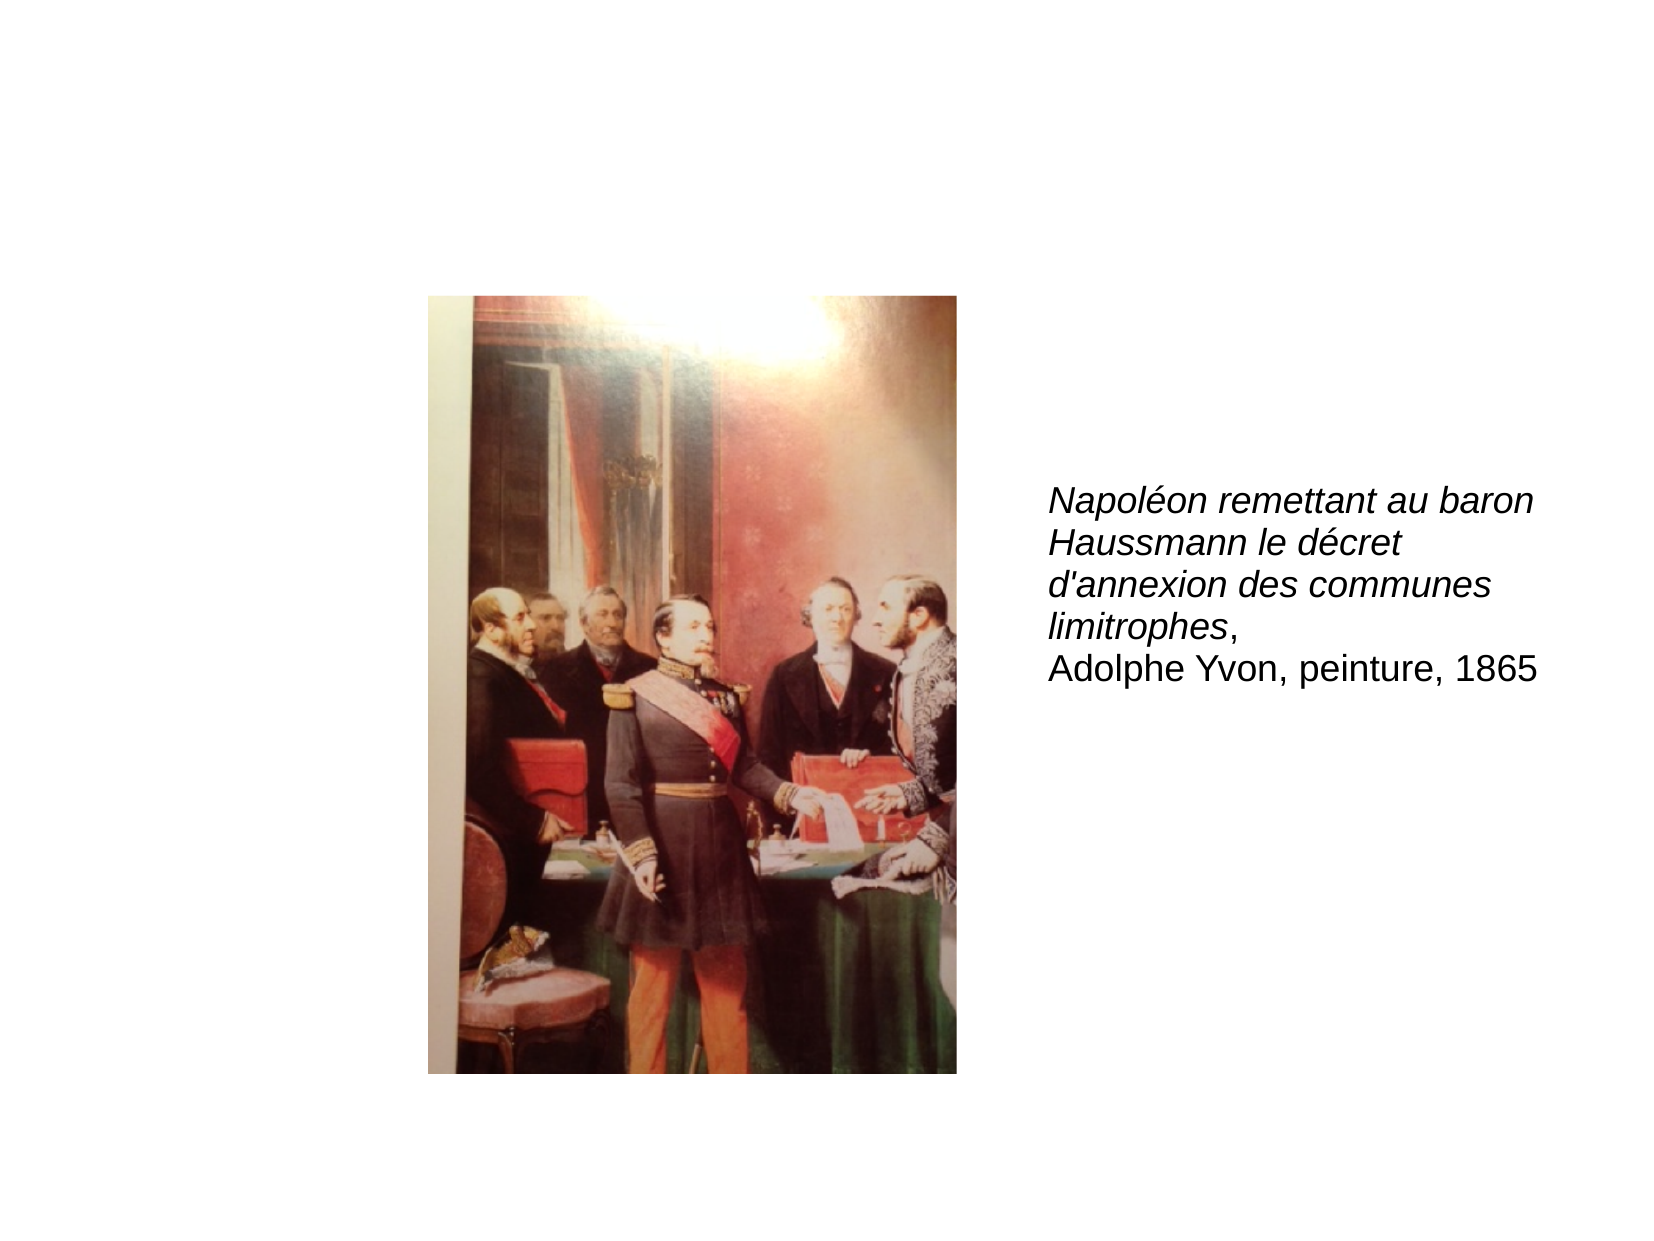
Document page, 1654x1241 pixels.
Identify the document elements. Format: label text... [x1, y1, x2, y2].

text_box Napoléon remettant au baron Haussmann le décret d'annexion des communes limitrophes, Adolphe Yvon, peinture, 1865 [1033, 472, 1595, 697]
picture [206, 295, 957, 1074]
